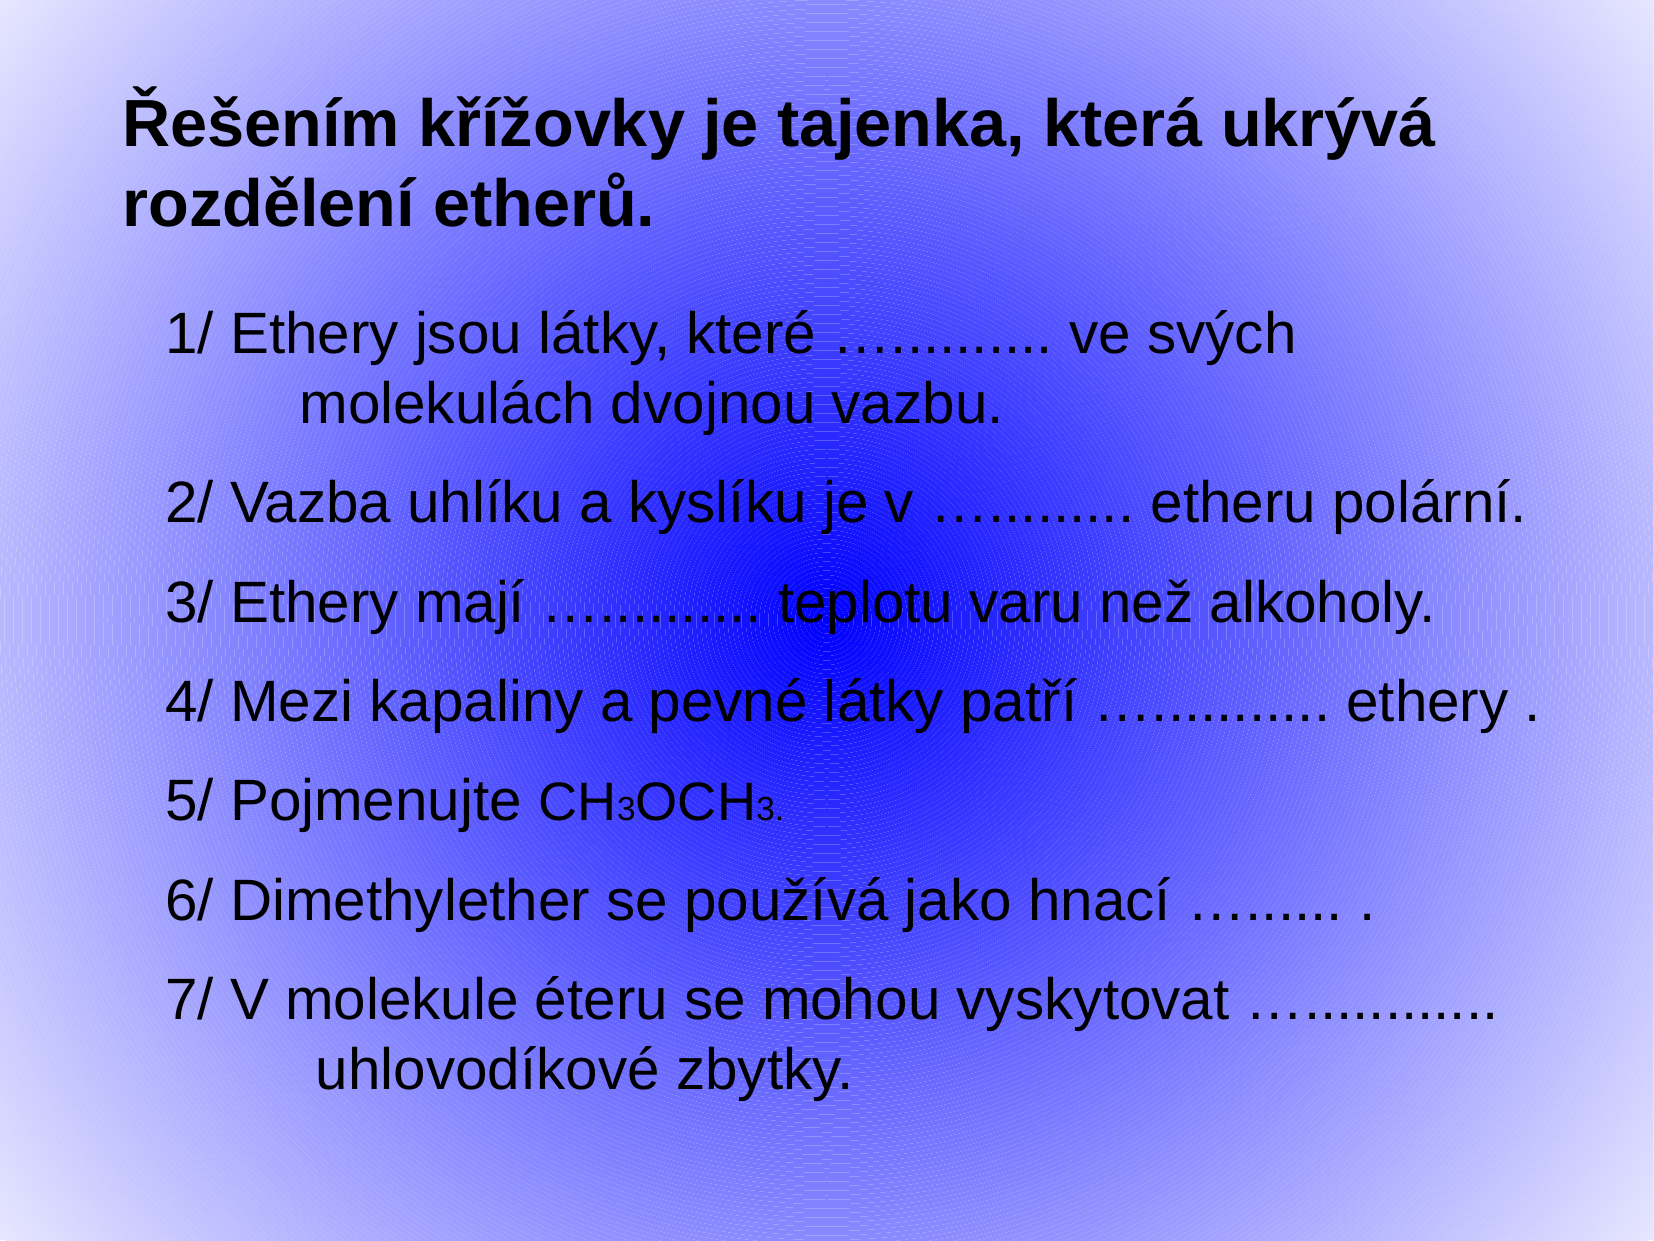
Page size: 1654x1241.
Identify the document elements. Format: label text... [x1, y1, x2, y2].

title Řešením křížovky je tajenka, která ukrývá rozdělení etherů. [122, 56, 1611, 264]
list 1/ Ethery jsou látky, které ….......... ve svých molekulách dvojnou vazbu. 2/ Vazba uhlíku a kyslíku je v …......... etheru polární. 3/ Ethery mají ….......... teplotu varu než alkoholy. 4/ Mezi kapaliny a pevné látky patří …........... ethery . 5/ Pojmenujte CH3OCH3. 6/ Dimethylether se používá jako hnací …...... . 7/ V molekule éteru se mohou vyskytovat …............ uhlovodíkové zbytky. [76, 295, 1565, 1152]
